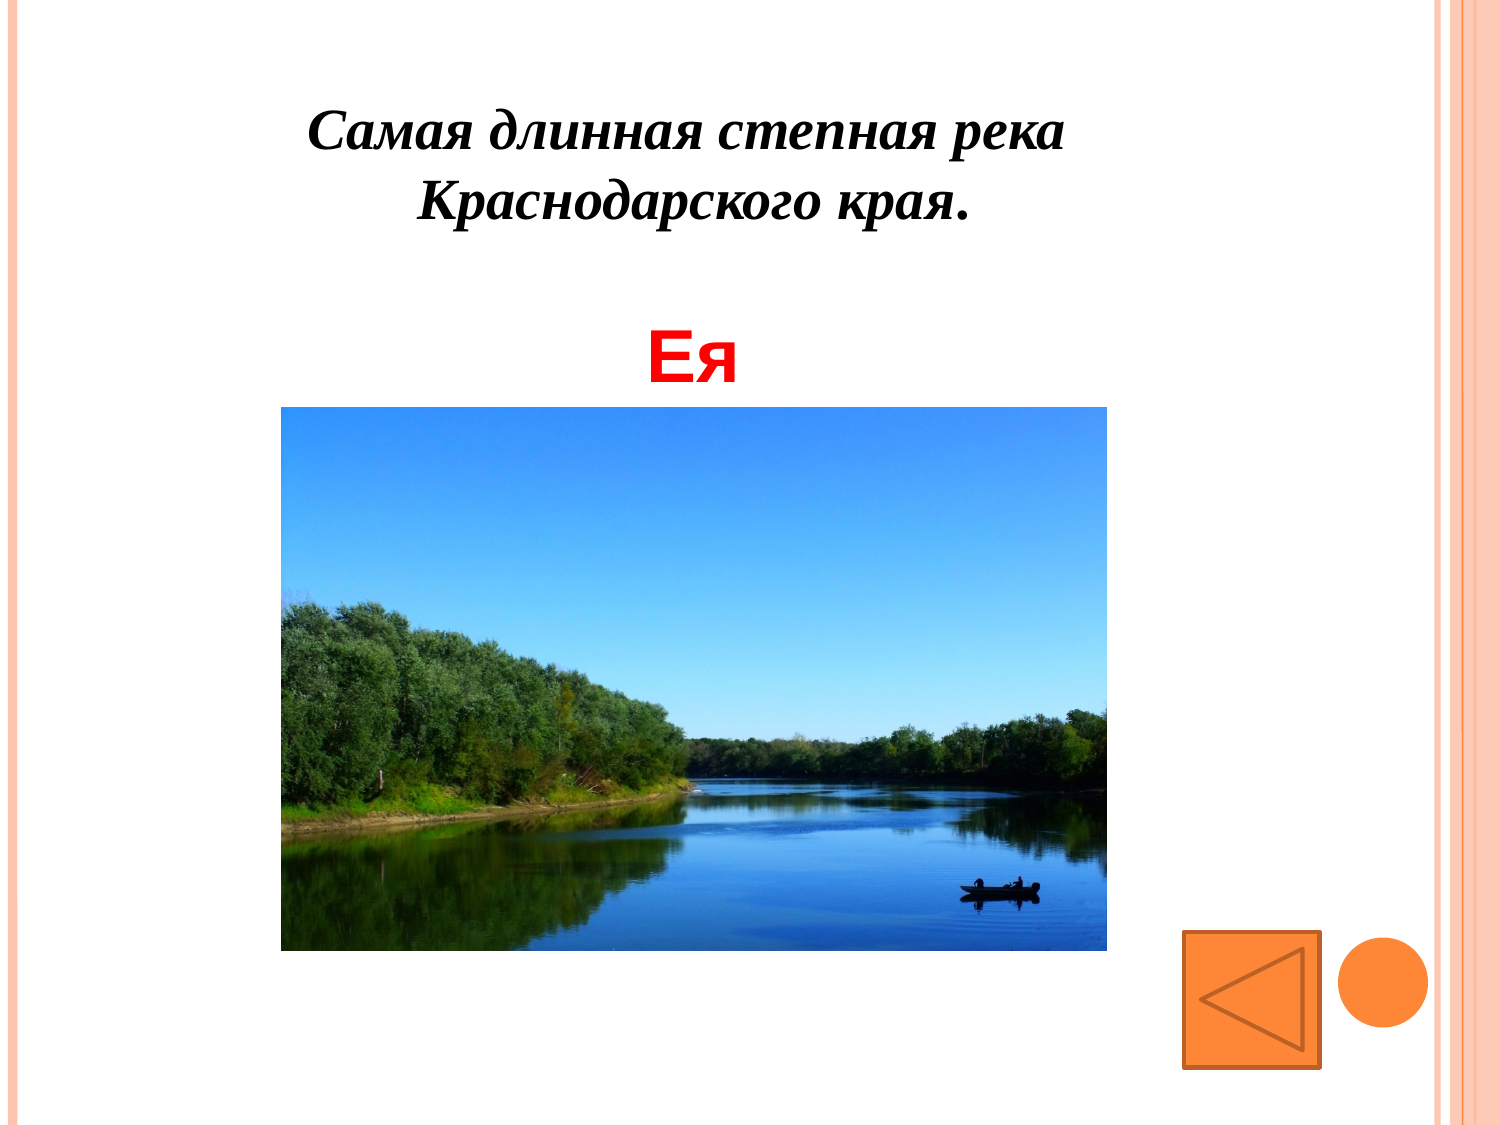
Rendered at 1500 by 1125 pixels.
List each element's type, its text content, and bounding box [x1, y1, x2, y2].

text_box [1183, 931, 1320, 1068]
text_box Ея [221, 300, 1167, 407]
text_box Самая длинная степная река Краснодарского края. [80, 84, 1308, 239]
picture [281, 407, 1107, 951]
